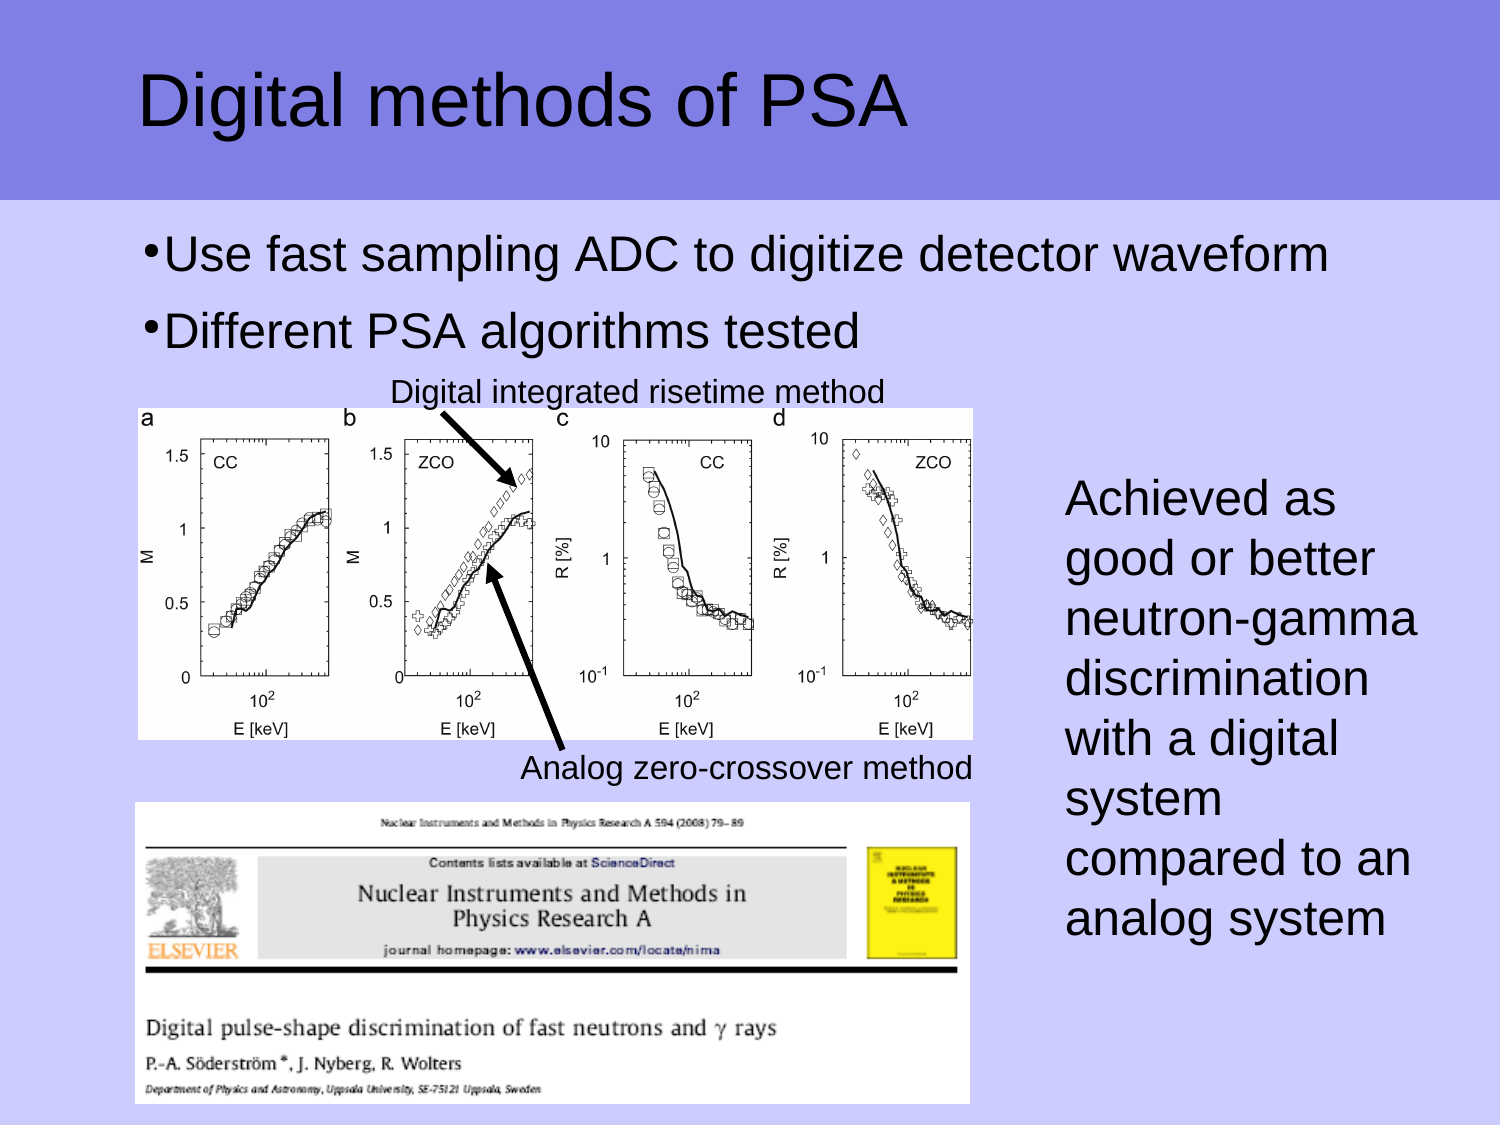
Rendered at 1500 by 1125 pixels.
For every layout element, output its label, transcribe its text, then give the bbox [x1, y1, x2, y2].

title Digital methods of PSA [137, 30, 1413, 170]
text_box Digital integrated risetime method [375, 363, 902, 418]
picture [138, 408, 973, 740]
text_box Analog zero-crossover method [505, 738, 989, 794]
picture [135, 802, 970, 1105]
text_box Use fast sampling ADC to digitize detector waveform Different PSA algorithms tested [142, 221, 1347, 356]
text_box Achieved as good or better neutron-gamma discrimination with a digital system compared to an analog system [1050, 457, 1463, 953]
